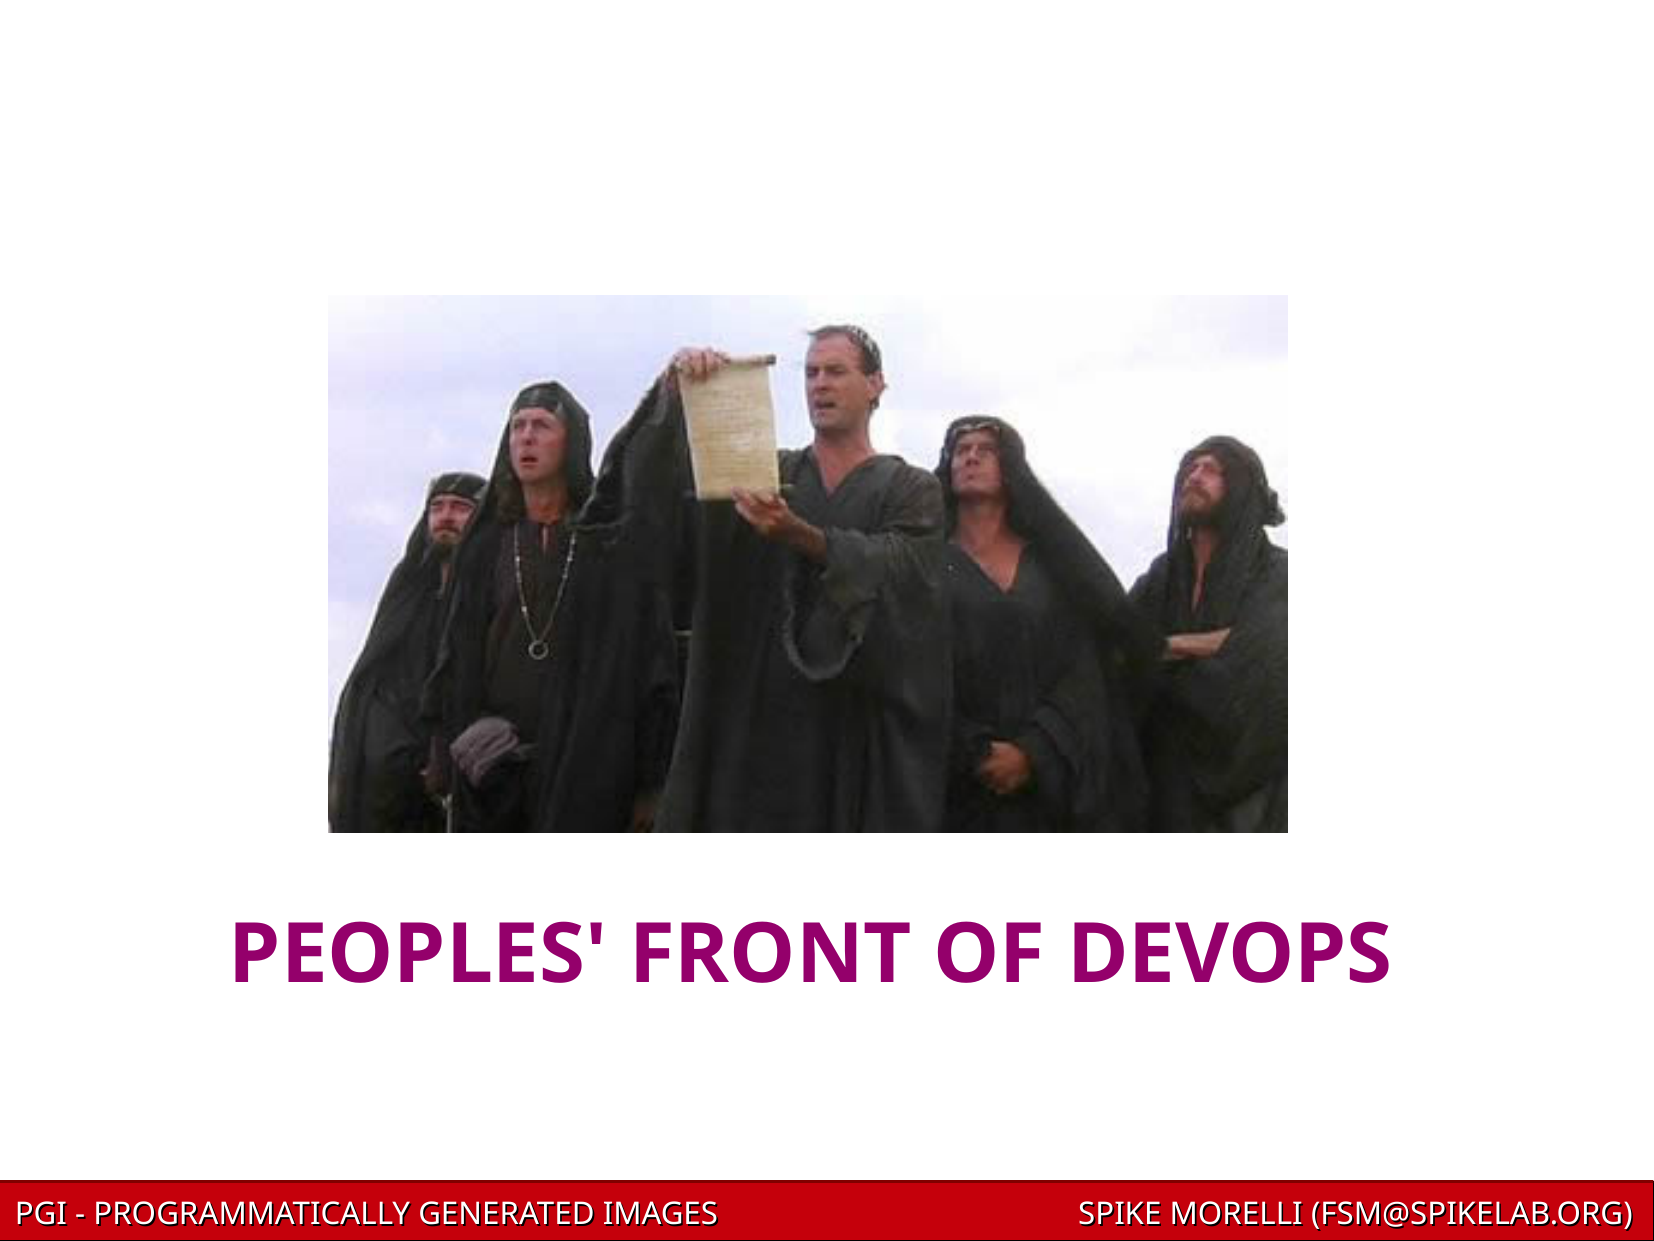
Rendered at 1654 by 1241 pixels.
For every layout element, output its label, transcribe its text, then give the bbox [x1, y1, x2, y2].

text_box SPIKE MORELLI (FSM@SPIKELAB.ORG) [1063, 1184, 1643, 1235]
text_box PGI - PROGRAMMATICALLY GENERATED IMAGES [0, 1184, 722, 1235]
text_box [0, 1183, 1654, 1241]
text_box PEOPLES' FRONT OF DEVOPS [192, 885, 1424, 994]
picture [328, 295, 1288, 833]
